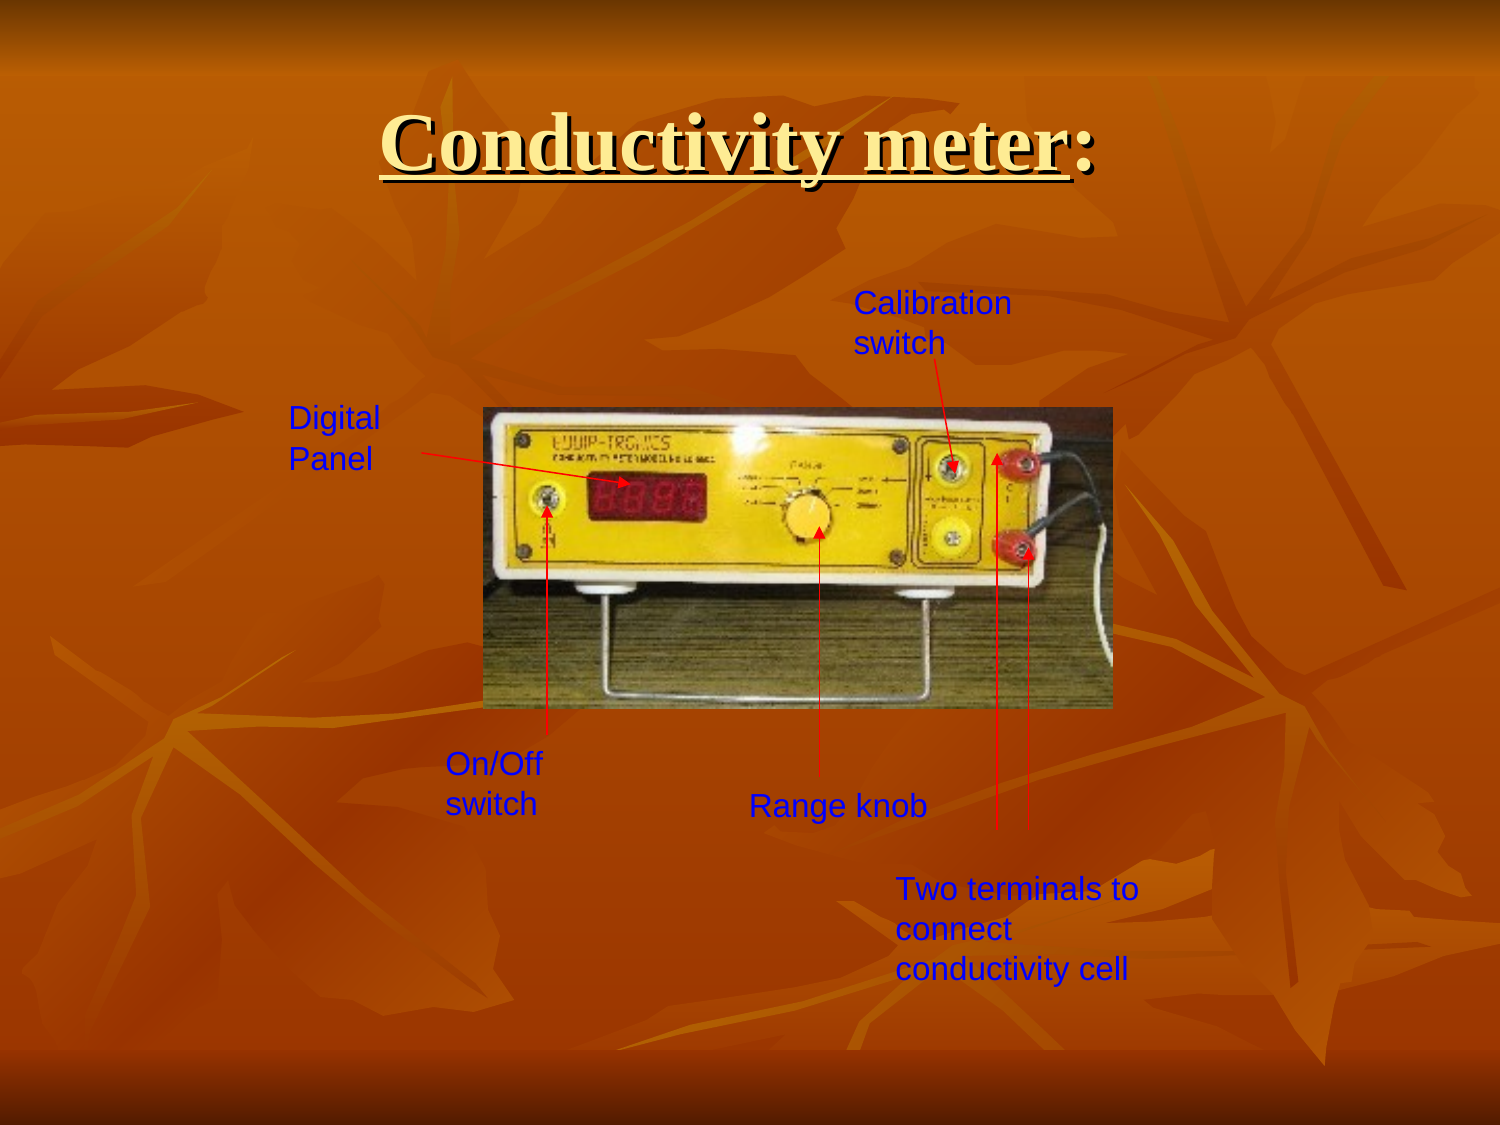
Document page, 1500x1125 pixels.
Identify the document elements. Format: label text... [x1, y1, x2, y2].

text_box Calibration switch [840, 274, 1050, 369]
text_box Two terminals to connect conductivity cell [881, 860, 1176, 995]
text_box On/Off switch [431, 735, 590, 829]
picture [483, 407, 1113, 709]
title Conductivity meter: [75, 45, 1426, 234]
text_box Range knob [735, 777, 956, 831]
text_box Digital Panel [274, 389, 464, 484]
